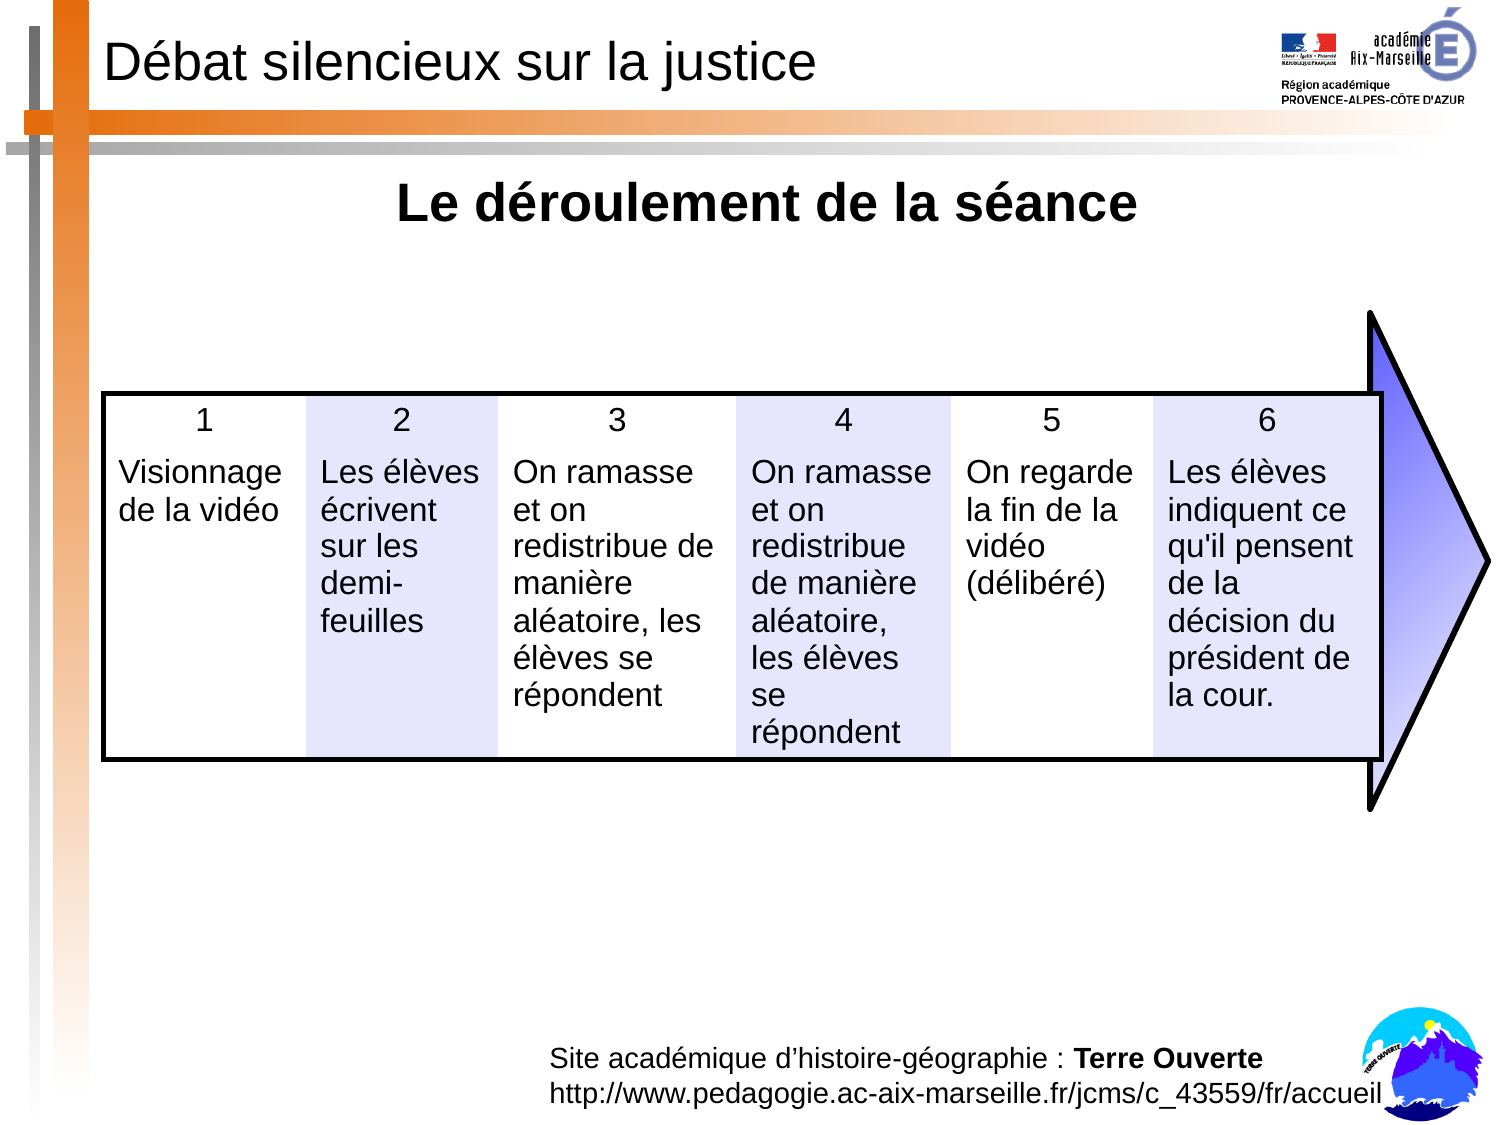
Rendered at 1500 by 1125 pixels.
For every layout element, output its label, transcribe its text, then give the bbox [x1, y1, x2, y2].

table_header 1 [106, 396, 306, 446]
table_header 4 [736, 396, 951, 446]
table_cell Les élèves indiquent ce qu'il pensent de la décision du président de la cour. [1153, 446, 1379, 757]
table_header 2 [306, 396, 498, 446]
text_box Site académique d’histoire-géographie : Terre Ouverte http://www.pedagogie.ac-aix-marseille.fr/jcms/c_43559/fr/accueil [534, 1031, 1399, 1117]
text_box [153, 271, 1489, 1003]
table_header 3 [498, 396, 736, 446]
table_cell On ramasse et on redistribue de manière aléatoire, les élèves se répondent [498, 446, 736, 757]
picture [1269, 0, 1484, 114]
table_cell On regarde la fin de la vidéo (délibéré) [951, 446, 1153, 757]
text_box Débat silencieux sur la justice [88, 23, 1182, 99]
text_box Le déroulement de la séance [165, 165, 1371, 243]
text_box [5, 0, 1454, 1121]
table_cell On ramasse et on redistribue de manière aléatoire, les élèves se répondent [736, 446, 951, 757]
table_header 6 [1153, 396, 1379, 446]
picture [1360, 1006, 1484, 1122]
table_cell Les élèves écrivent sur les demi- feuilles [306, 446, 498, 757]
table_header 5 [951, 396, 1153, 446]
table_cell Visionnage de la vidéo [106, 446, 306, 757]
